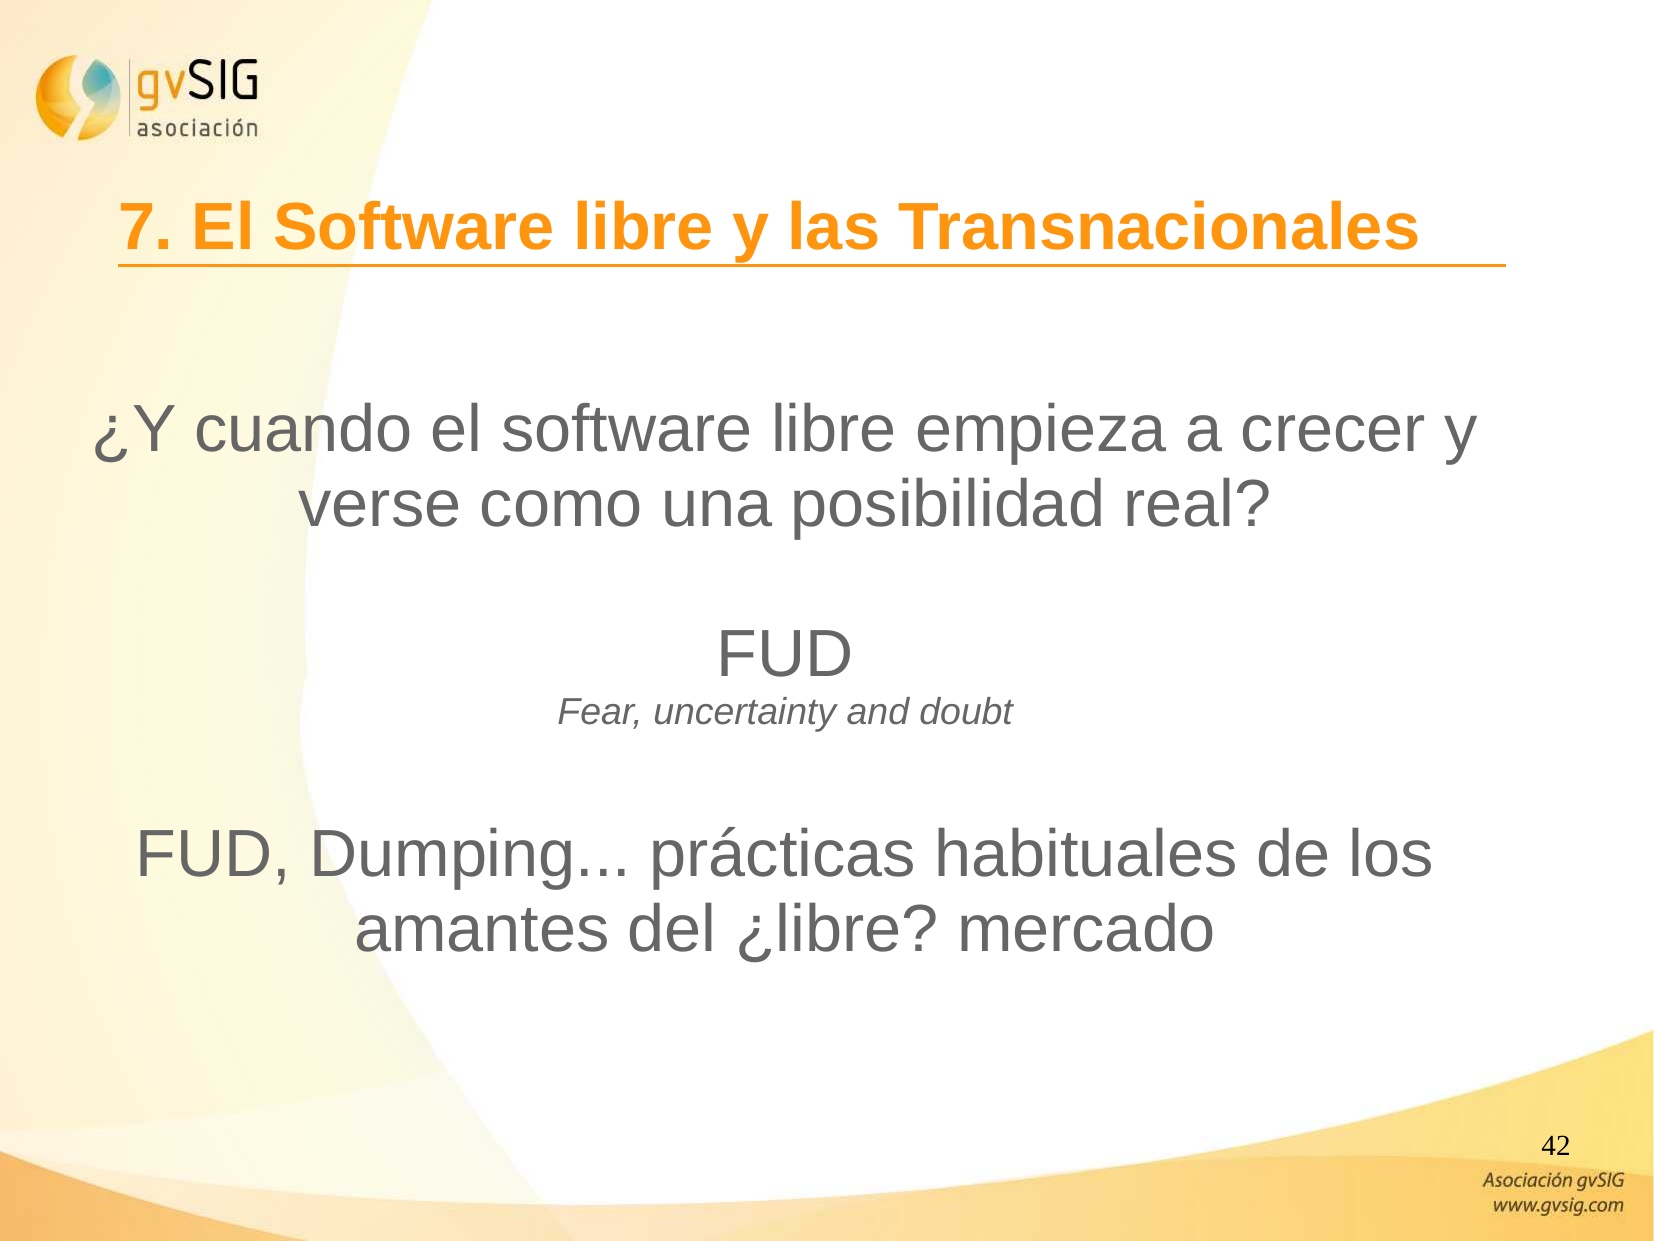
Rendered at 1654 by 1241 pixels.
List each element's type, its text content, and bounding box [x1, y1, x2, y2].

picture [0, 0, 1654, 1241]
title 7. El Software libre y las Transnacionales [118, 177, 1607, 276]
text_box ¿Y cuando el software libre empieza a crecer y verse como una posibilidad real? FUD Fear, uncertainty and doubt FUD, Dumping... prácticas habituales de los amantes del ¿libre? mercado [76, 383, 1495, 1093]
